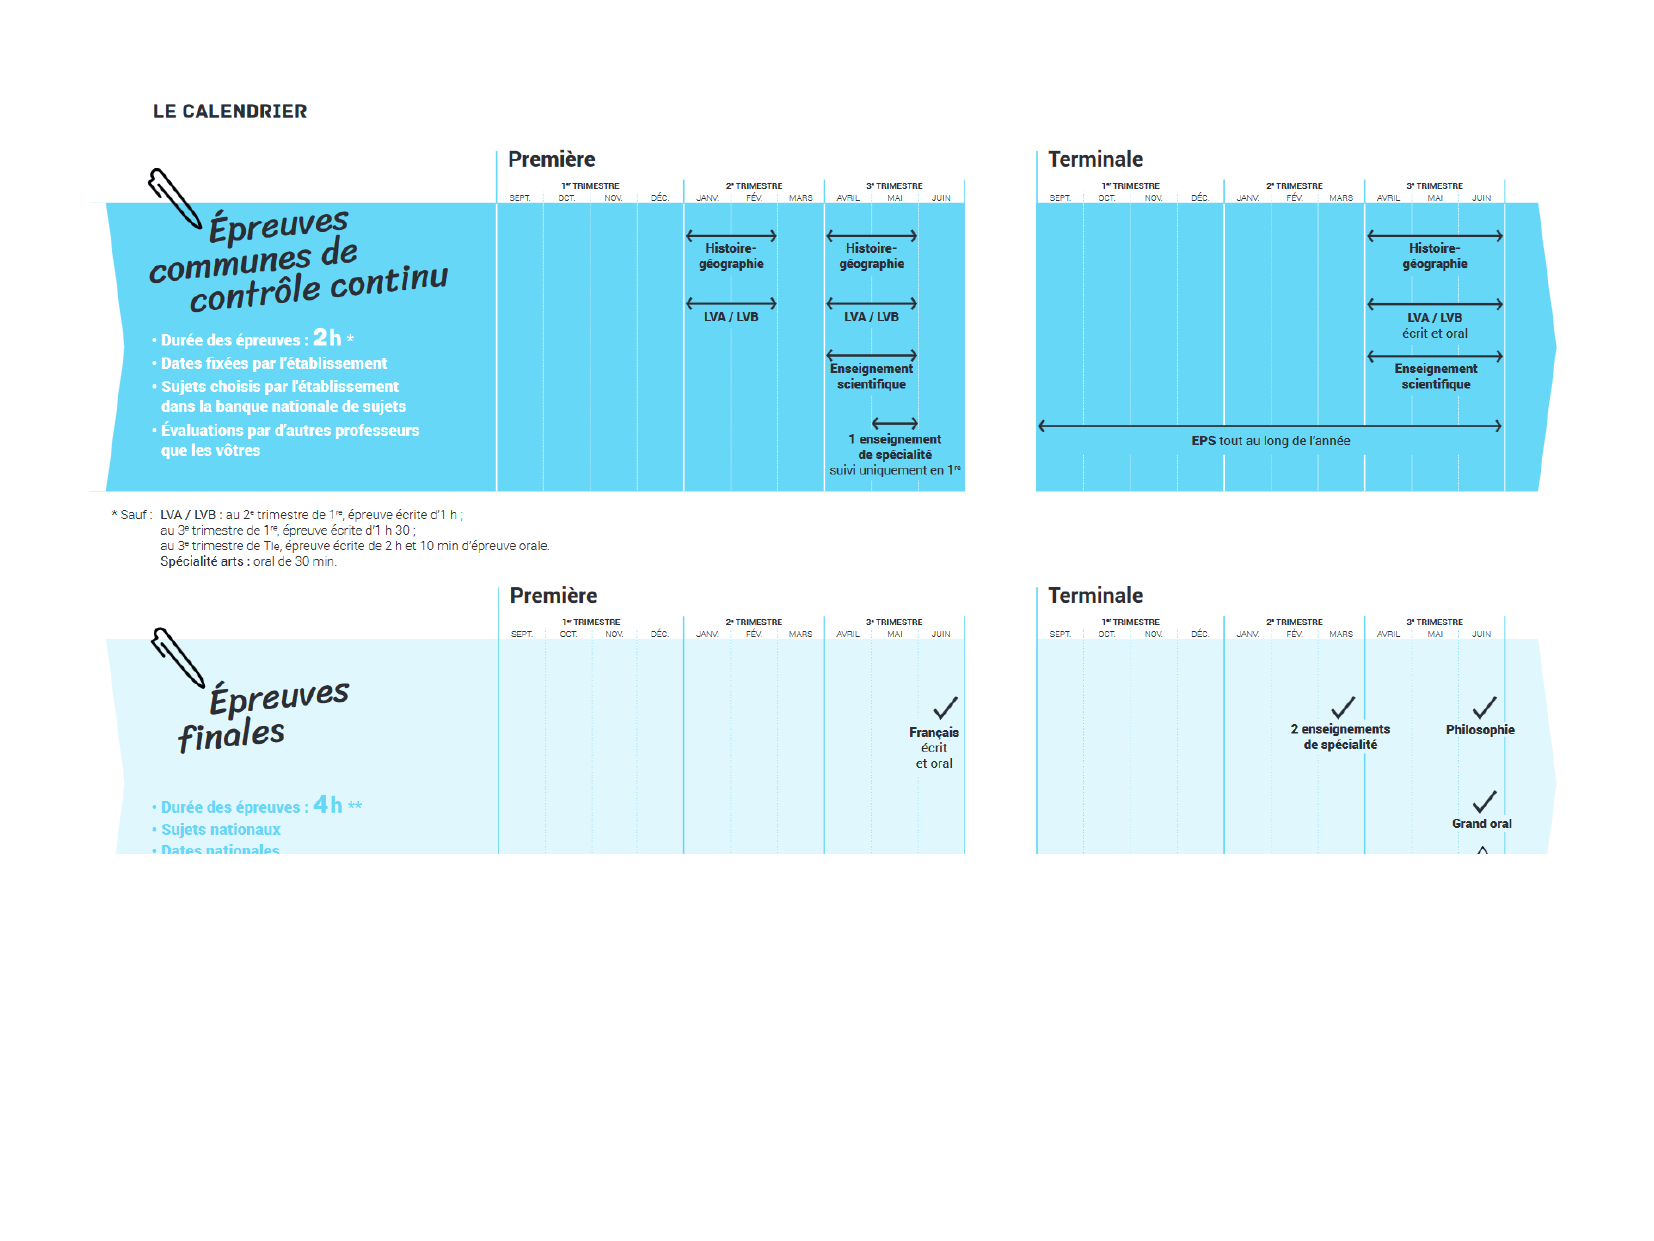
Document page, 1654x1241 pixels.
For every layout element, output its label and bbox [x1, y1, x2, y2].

picture [89, 103, 1575, 854]
